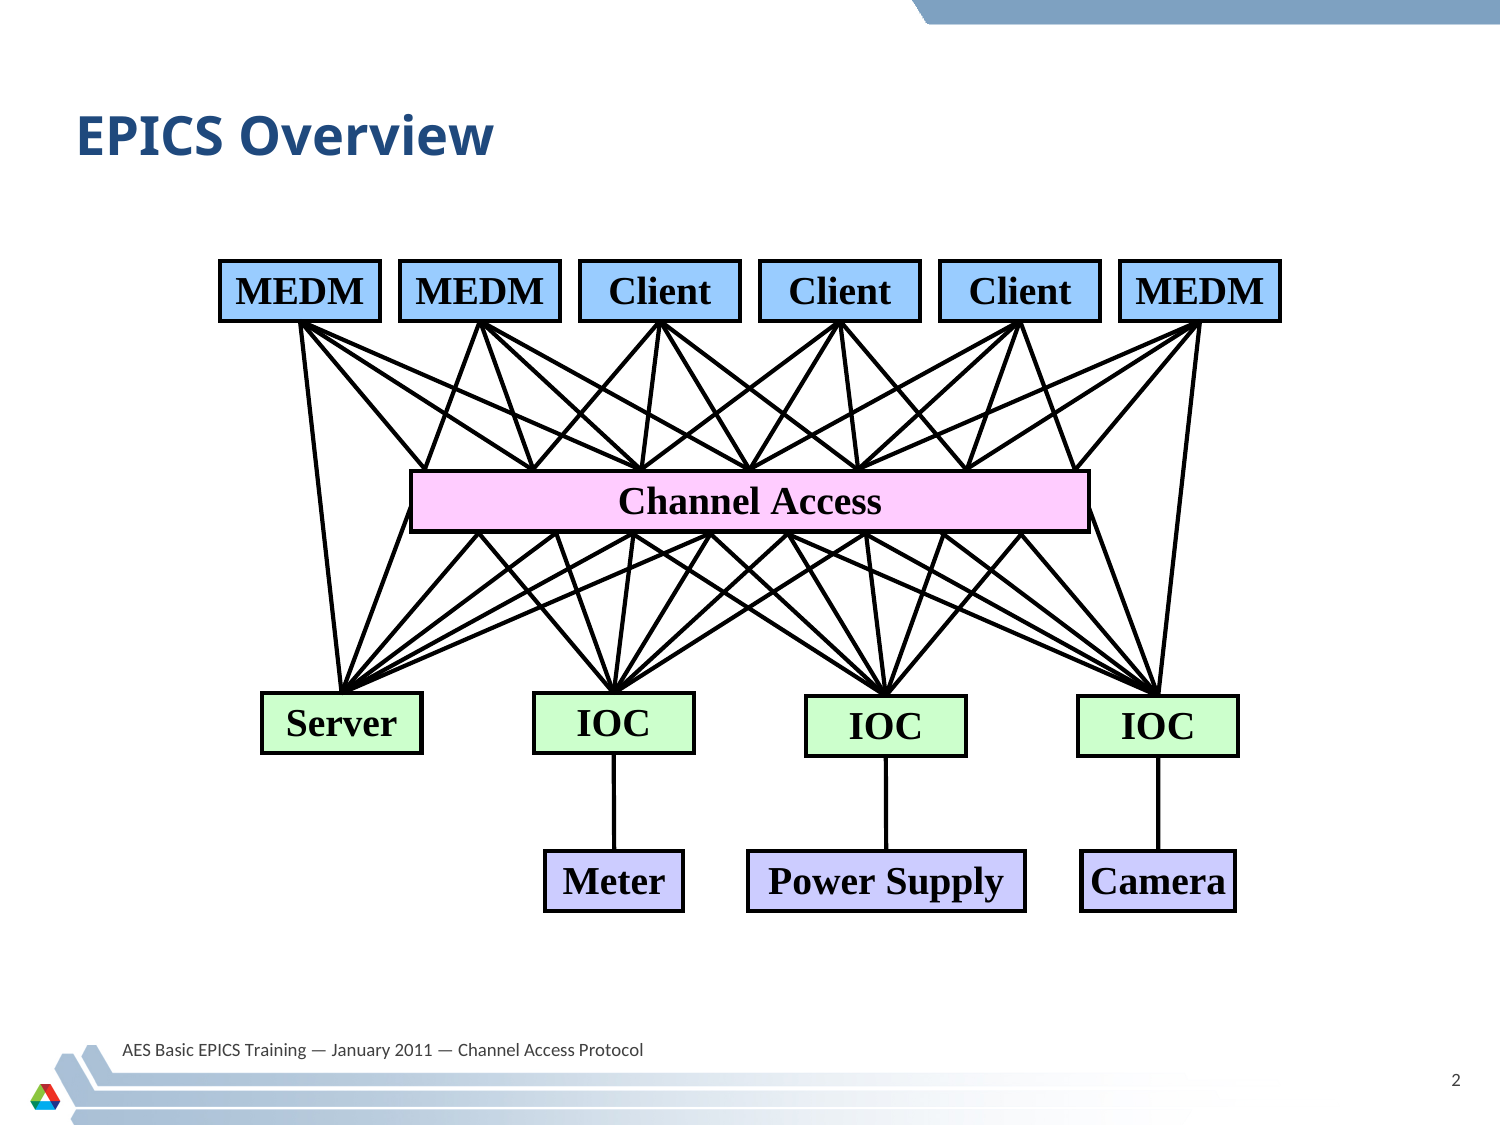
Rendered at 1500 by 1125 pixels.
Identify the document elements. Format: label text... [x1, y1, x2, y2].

title EPICS Overview [75, 103, 1426, 167]
picture [0, 0, 1500, 26]
text_box IOC [1078, 695, 1239, 756]
text_box MEDM [1120, 260, 1280, 321]
text_box Client [940, 260, 1101, 321]
text_box Channel Access [410, 471, 1090, 532]
text_box Client [579, 260, 741, 321]
text_box Client [759, 260, 921, 321]
text_box MEDM [220, 260, 380, 321]
text_box IOC [805, 695, 966, 756]
picture [0, 1037, 1500, 1125]
text_box MEDM [399, 260, 560, 321]
text_box Camera [1081, 850, 1236, 911]
text_box IOC [533, 693, 694, 754]
text_box Power Supply [747, 850, 1025, 911]
text_box Meter [545, 850, 684, 911]
text_box Server [261, 693, 422, 754]
